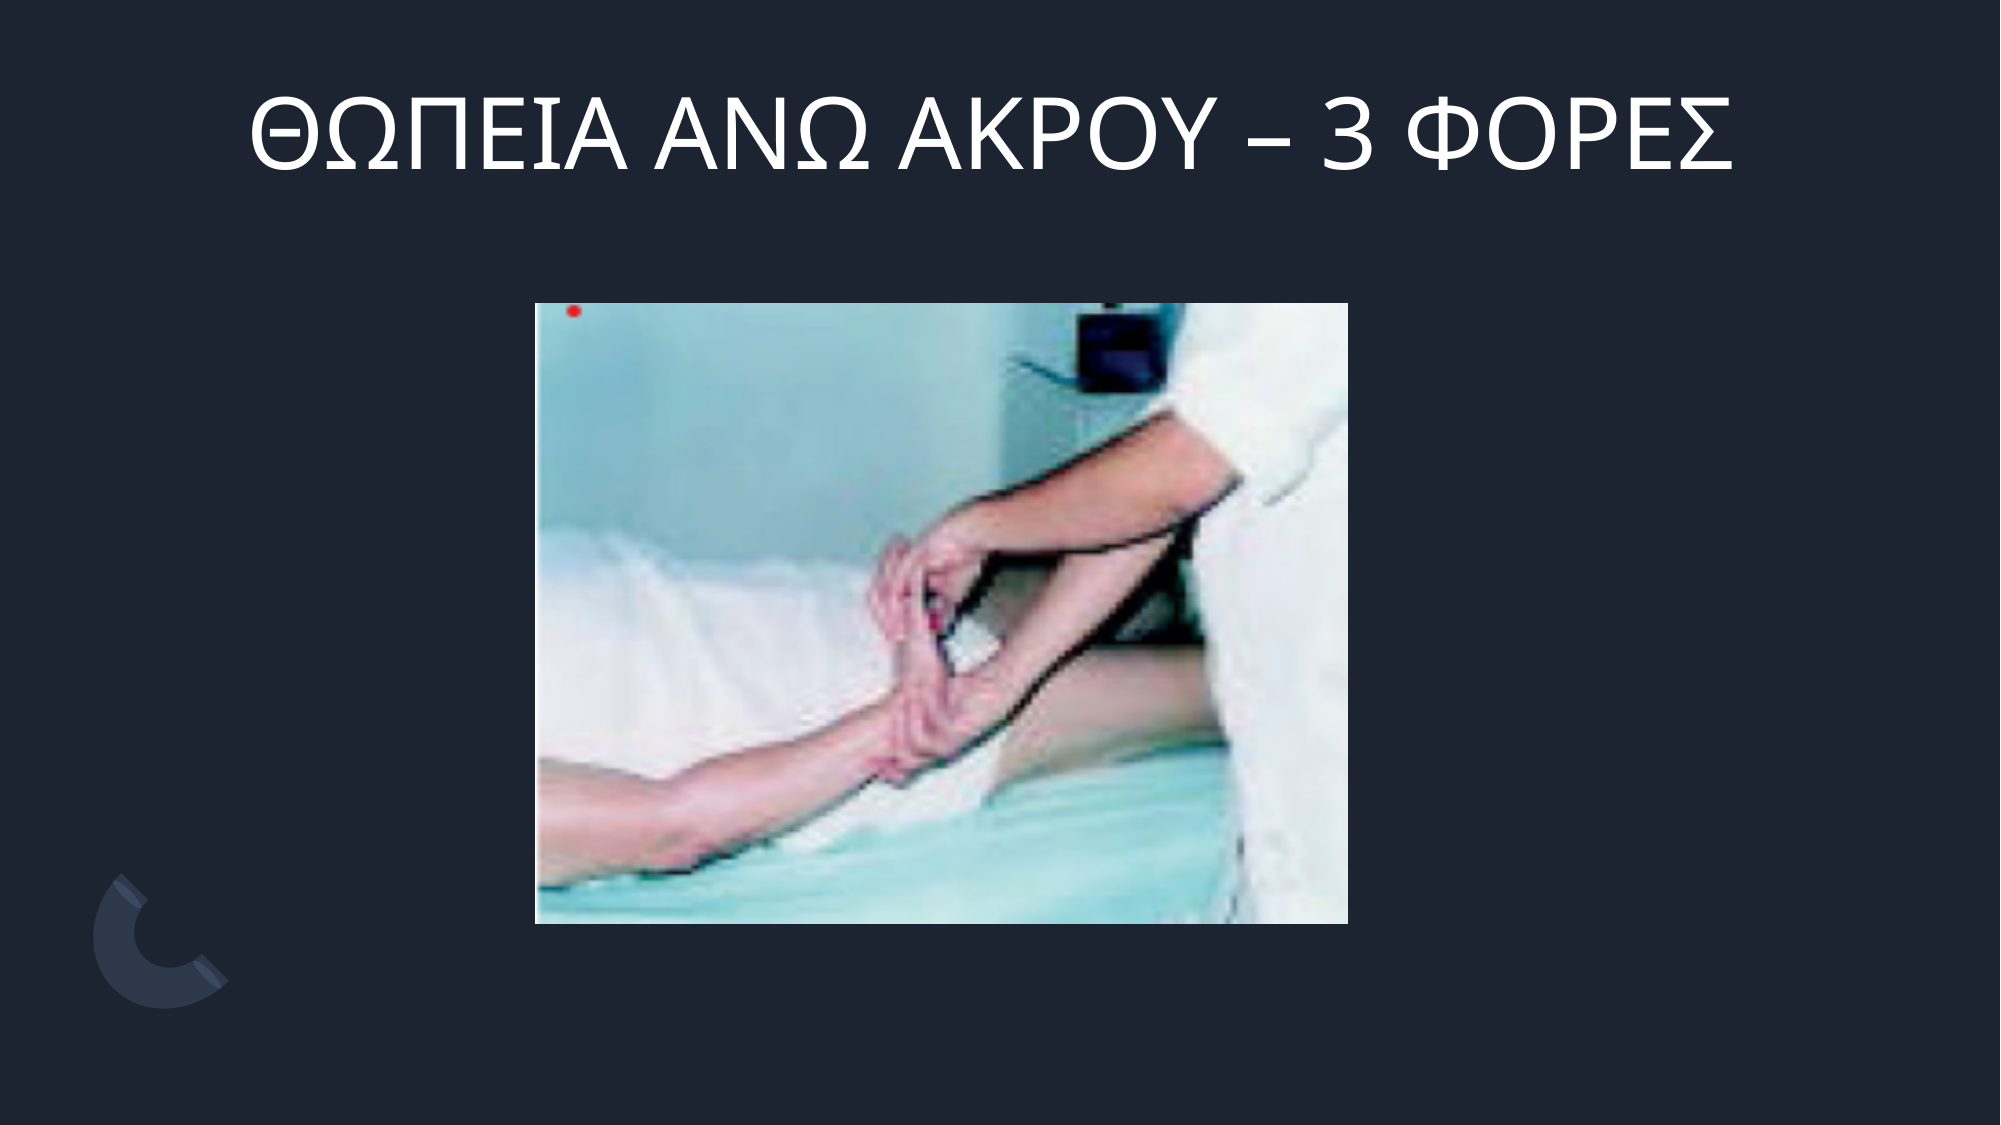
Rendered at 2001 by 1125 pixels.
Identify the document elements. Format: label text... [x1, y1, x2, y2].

title ΘΩΠΕΙΑ ΑΝΩ ΑΚΡΟΥ – 3 ΦΟΡΕΣ [246, 69, 2000, 220]
picture [535, 303, 1348, 924]
